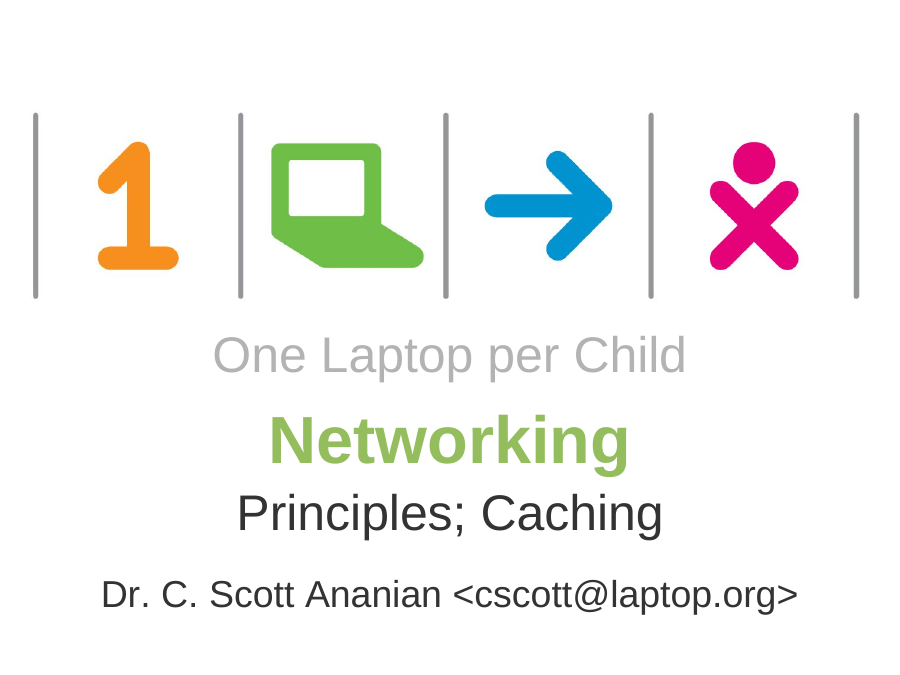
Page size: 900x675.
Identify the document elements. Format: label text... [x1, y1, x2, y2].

text_box Principles; Caching Dr. C. Scott Ananian <cscott@laptop.org> [0, 412, 900, 670]
title Networking [45, 402, 855, 488]
text_box One Laptop per Child [197, 317, 703, 391]
picture [0, 69, 900, 345]
